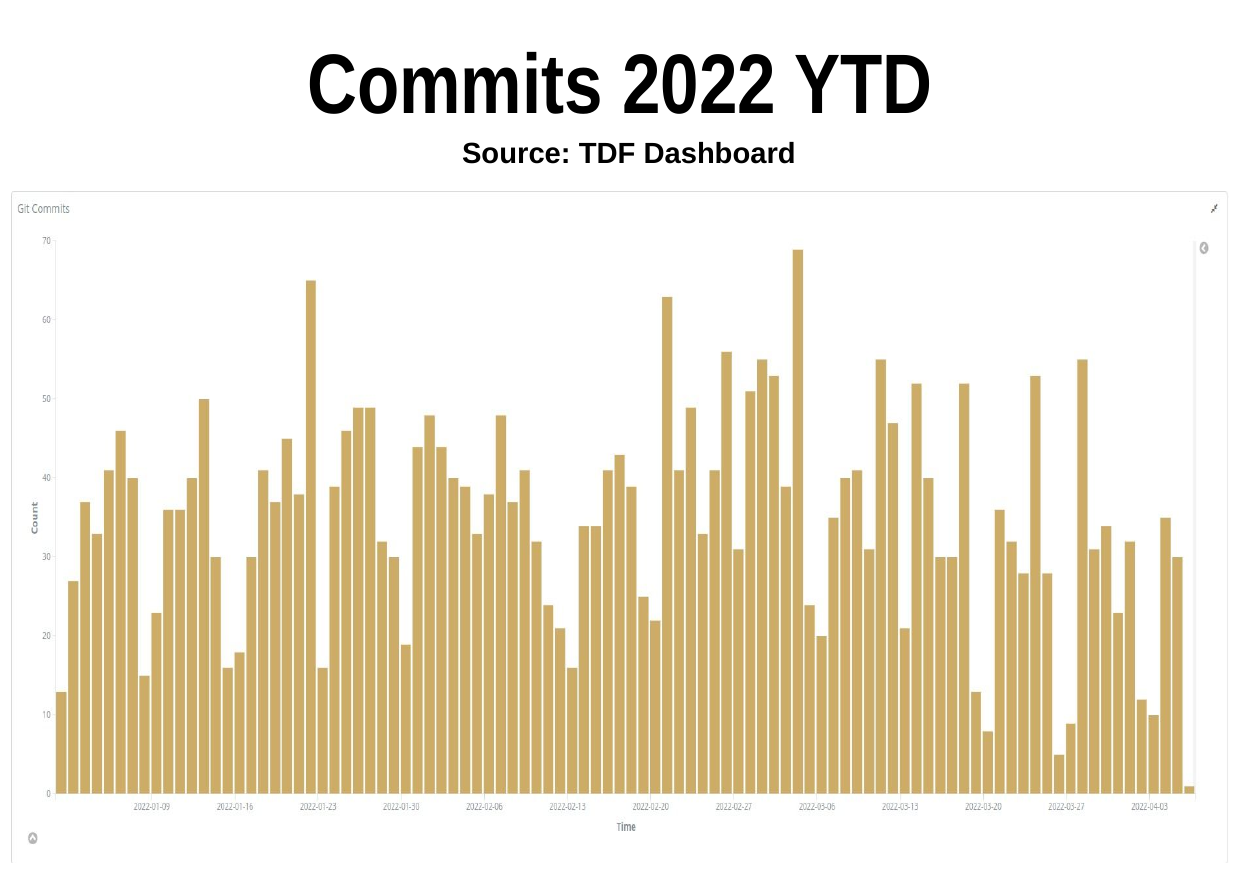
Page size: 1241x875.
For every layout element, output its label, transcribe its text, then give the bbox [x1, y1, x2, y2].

text_box Source: TDF Dashboard [447, 130, 812, 184]
title Commits 2022 YTD [11, 12, 1229, 155]
picture [11, 191, 1229, 863]
